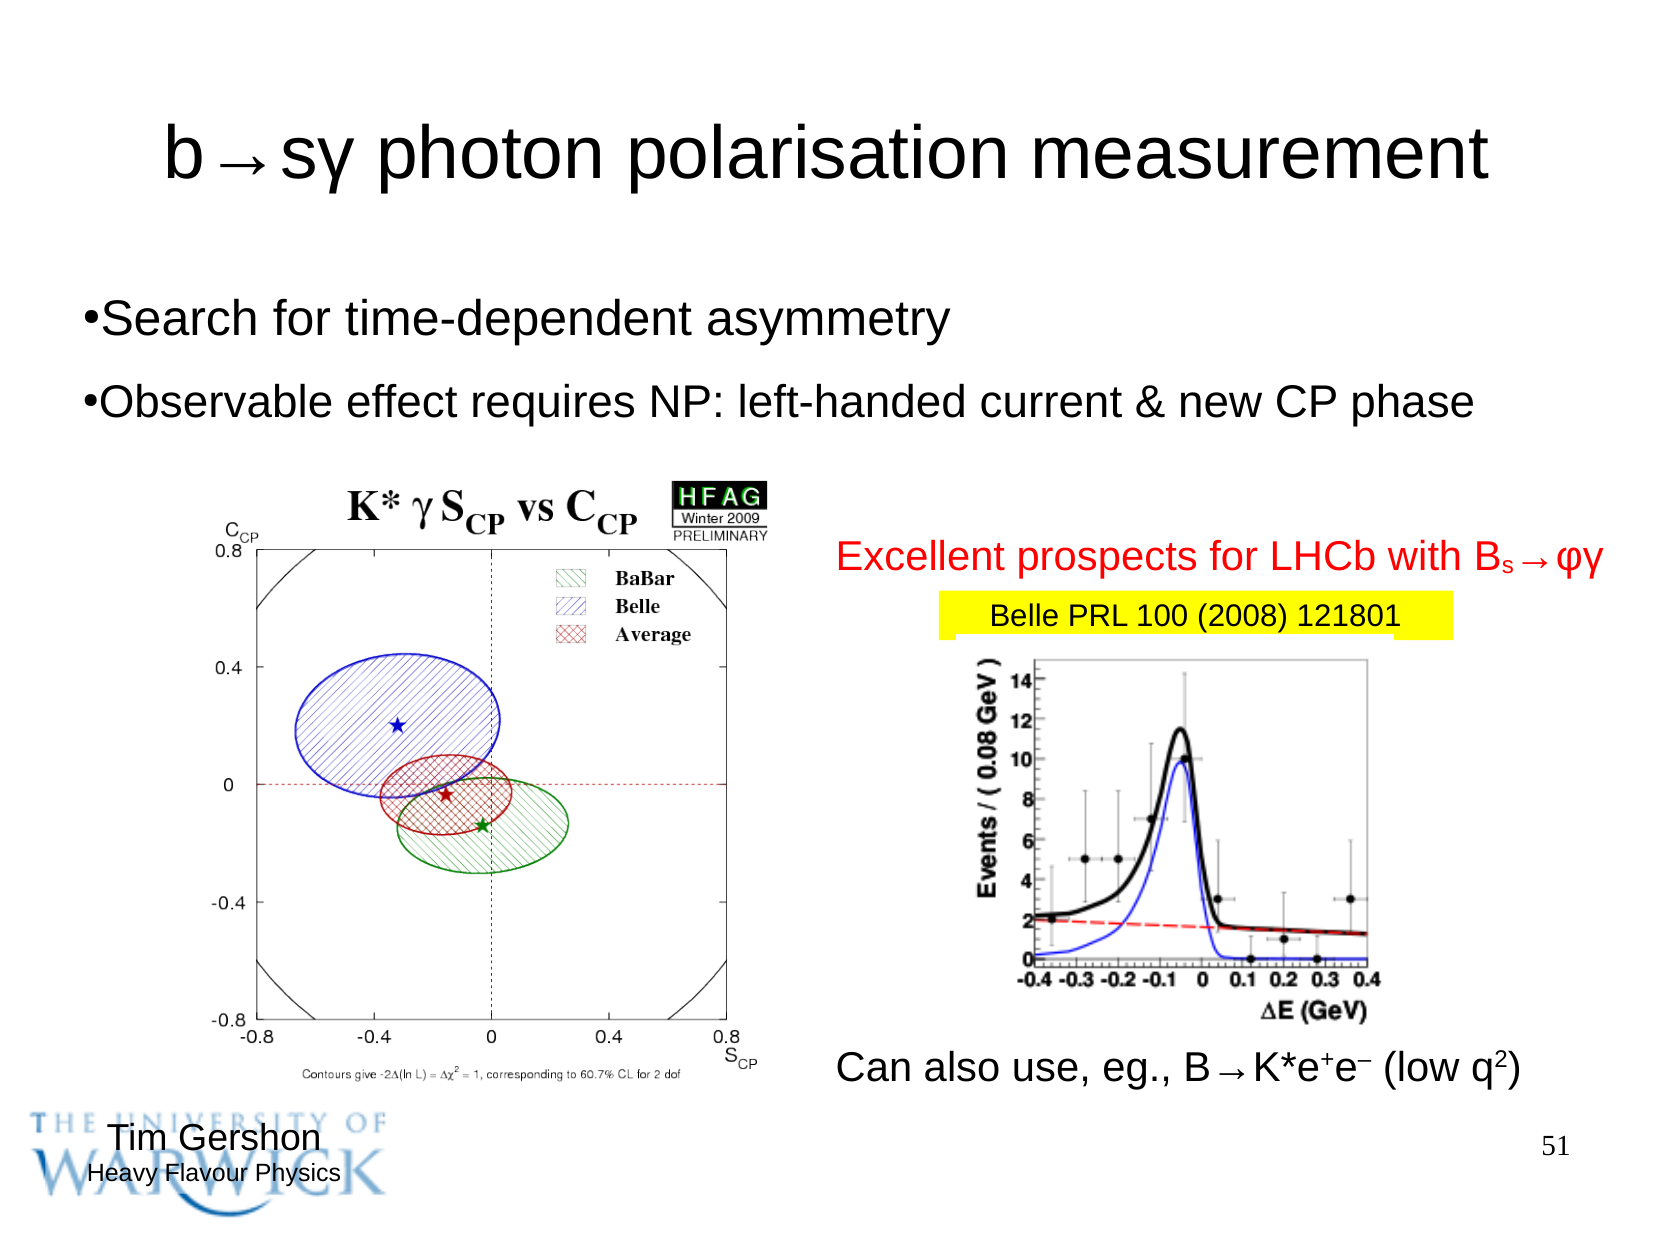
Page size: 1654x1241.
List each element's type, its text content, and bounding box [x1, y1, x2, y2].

picture [198, 432, 785, 1093]
list Search for time-dependent asymmetry Observable effect requires NP: left-handed current & new CP phase [82, 290, 1571, 1094]
picture [956, 634, 1394, 1043]
text_box Belle PRL 100 (2008) 121801 [938, 590, 1453, 641]
picture [19, 1106, 406, 1232]
text_box Excellent prospects for LHCb with Bs→φγ Can also use, eg., B→K*e+e– (low q2) [820, 525, 1648, 1146]
text_box Tim Gershon Heavy Flavour Physics [45, 1108, 383, 1194]
title b→sγ photon polarisation measurement [82, 56, 1571, 250]
